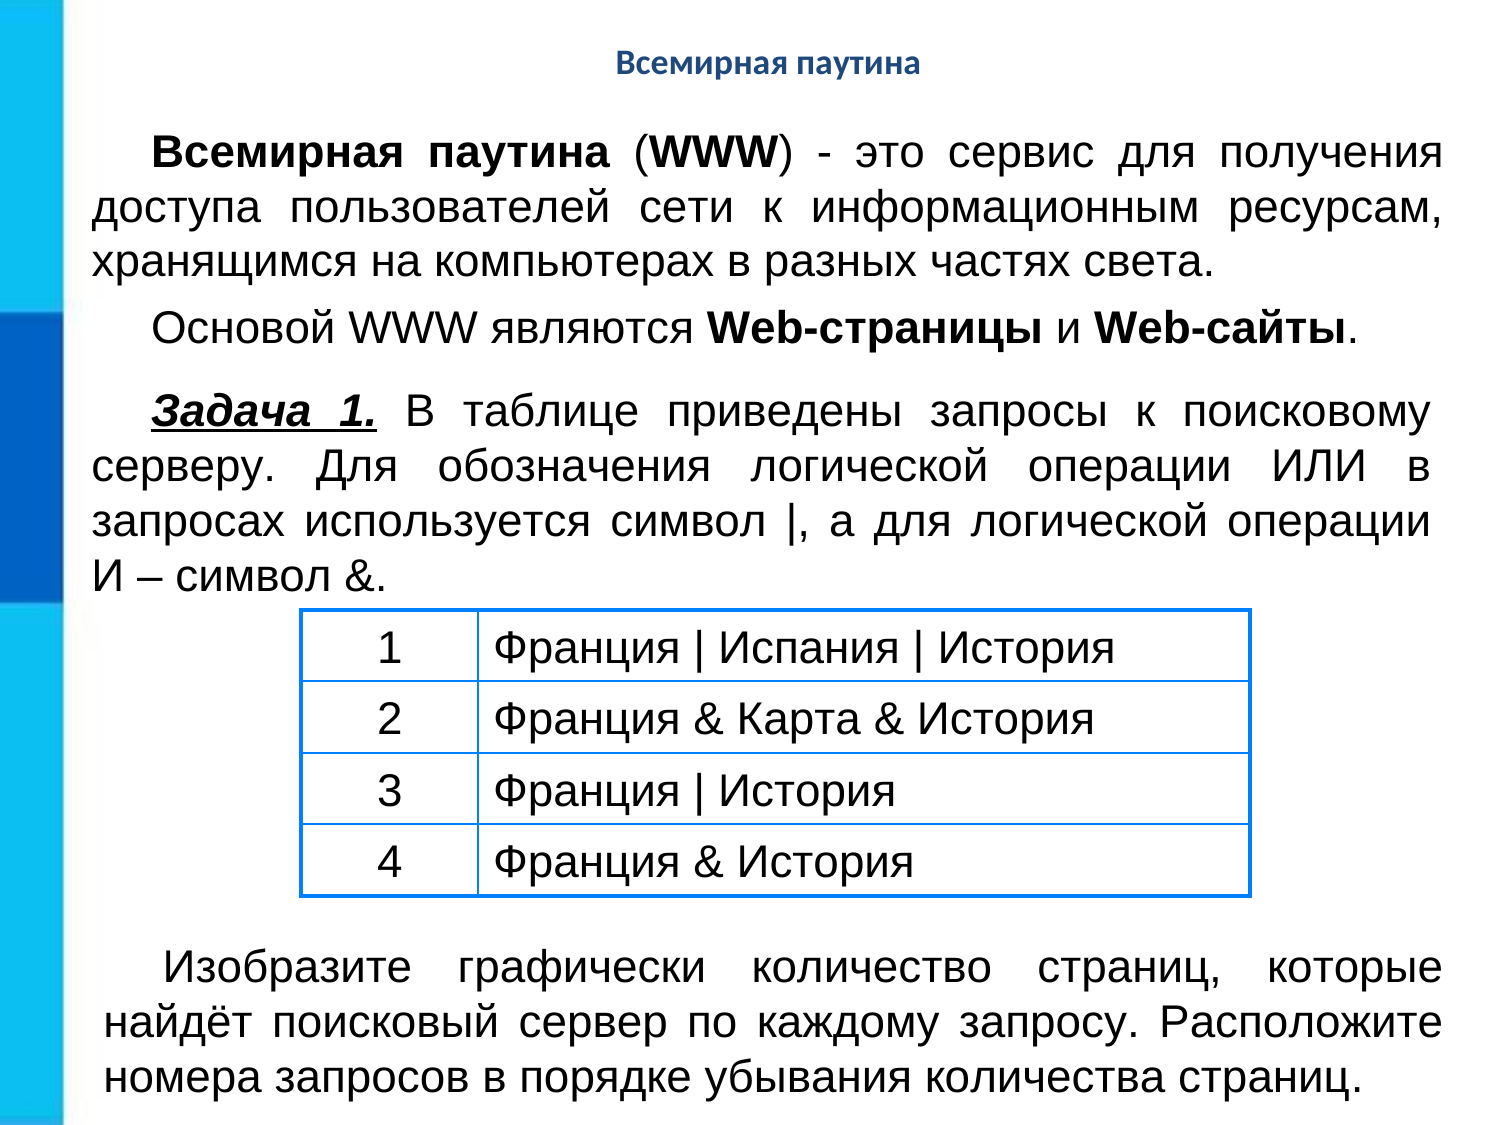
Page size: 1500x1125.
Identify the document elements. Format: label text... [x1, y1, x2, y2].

text_box Изобразите графически количество страниц, которые найдёт поисковый сервер по каждому запросу. Расположите номера запросов в порядке убывания количества страниц. [88, 928, 1459, 1110]
text_box Задача 1. В таблице приведены запросы к поисковому серверу. Для обозначения логической операции ИЛИ в запросах используется символ |, а для логической операции И – символ &. [76, 373, 1447, 609]
table_cell Франция & История [479, 825, 1248, 894]
table_header 1 [303, 612, 477, 680]
table_cell 2 [303, 682, 477, 752]
table_header Франция | Испания | История [479, 612, 1248, 680]
text_box Всемирная паутина [112, 30, 1425, 91]
text_box Всемирная паутина (WWW) - это сервис для получения доступа пользователей сети к информационным ресурсам, хранящимся на компьютерах в разных частях света. Основой WWW являются Web-страницы и Web-сайты. [76, 113, 1459, 361]
picture [0, 0, 1500, 1125]
table_cell 3 [303, 754, 477, 823]
table_cell Франция & Карта & История [479, 682, 1248, 752]
table_cell Франция | История [479, 754, 1248, 823]
table_cell 4 [303, 825, 477, 894]
